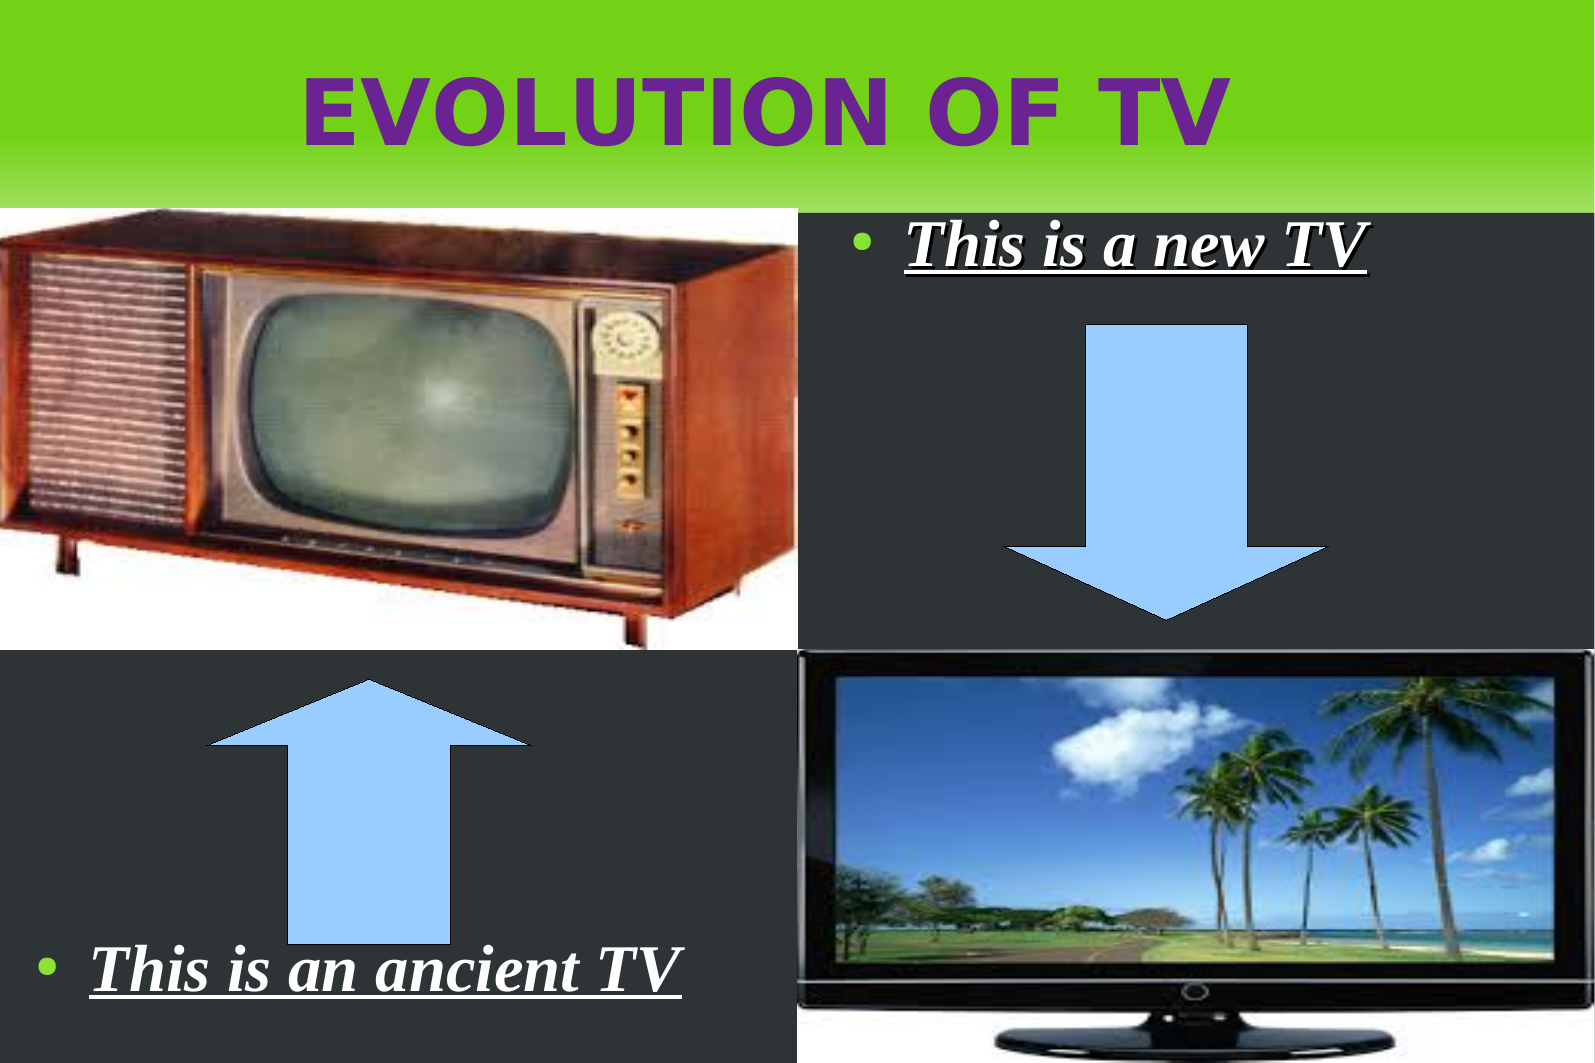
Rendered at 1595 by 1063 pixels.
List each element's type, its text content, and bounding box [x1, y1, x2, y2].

text_box [206, 679, 532, 945]
list This is an ancient TV This is an ancient TV [0, 650, 797, 1063]
picture [0, 0, 1595, 1063]
title EVOLUTION OF TV [74, 25, 1510, 203]
text_box [1003, 324, 1329, 621]
list This is a new TV [814, 206, 1595, 649]
